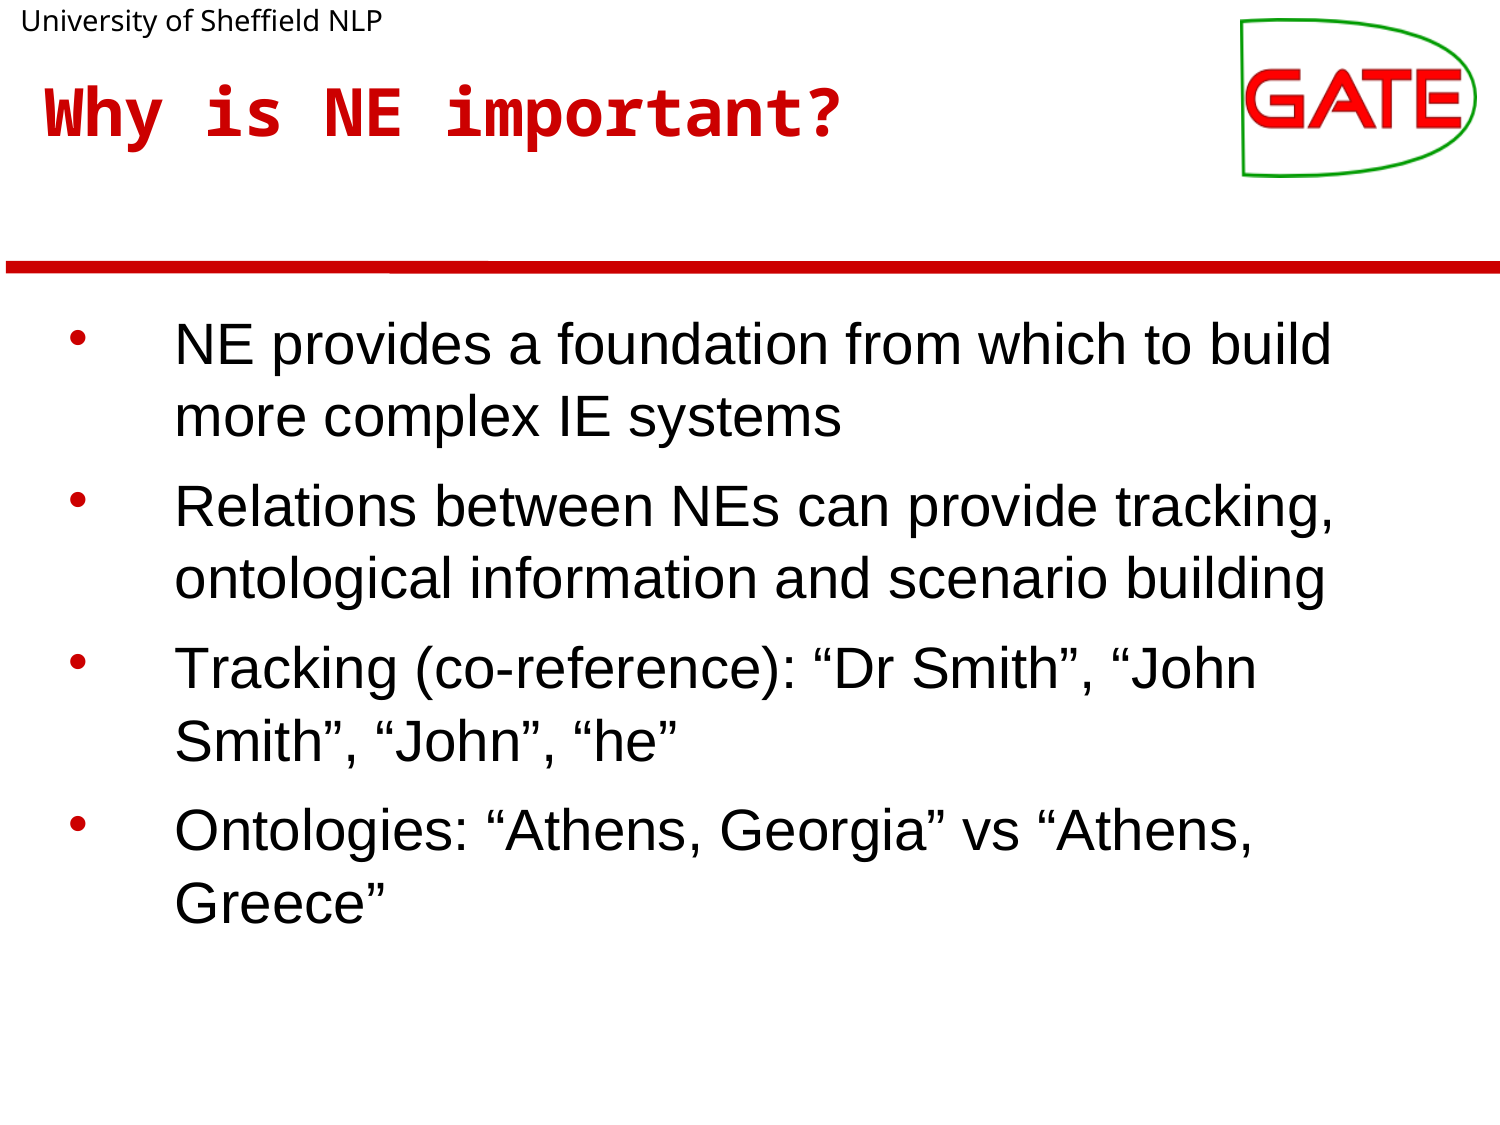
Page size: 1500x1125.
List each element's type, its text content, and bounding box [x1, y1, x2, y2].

text_box NE provides a foundation from which to build more complex IE systems Relations between NEs can provide tracking, ontological information and scenario building Tracking (co-reference): “Dr Smith”, “John Smith”, “John”, “he” Ontologies: “Athens, Georgia” vs “Athens, Greece” [37, 295, 1447, 1110]
picture [1425, 18, 1477, 178]
text_box Why is NE important? [29, 14, 1425, 202]
